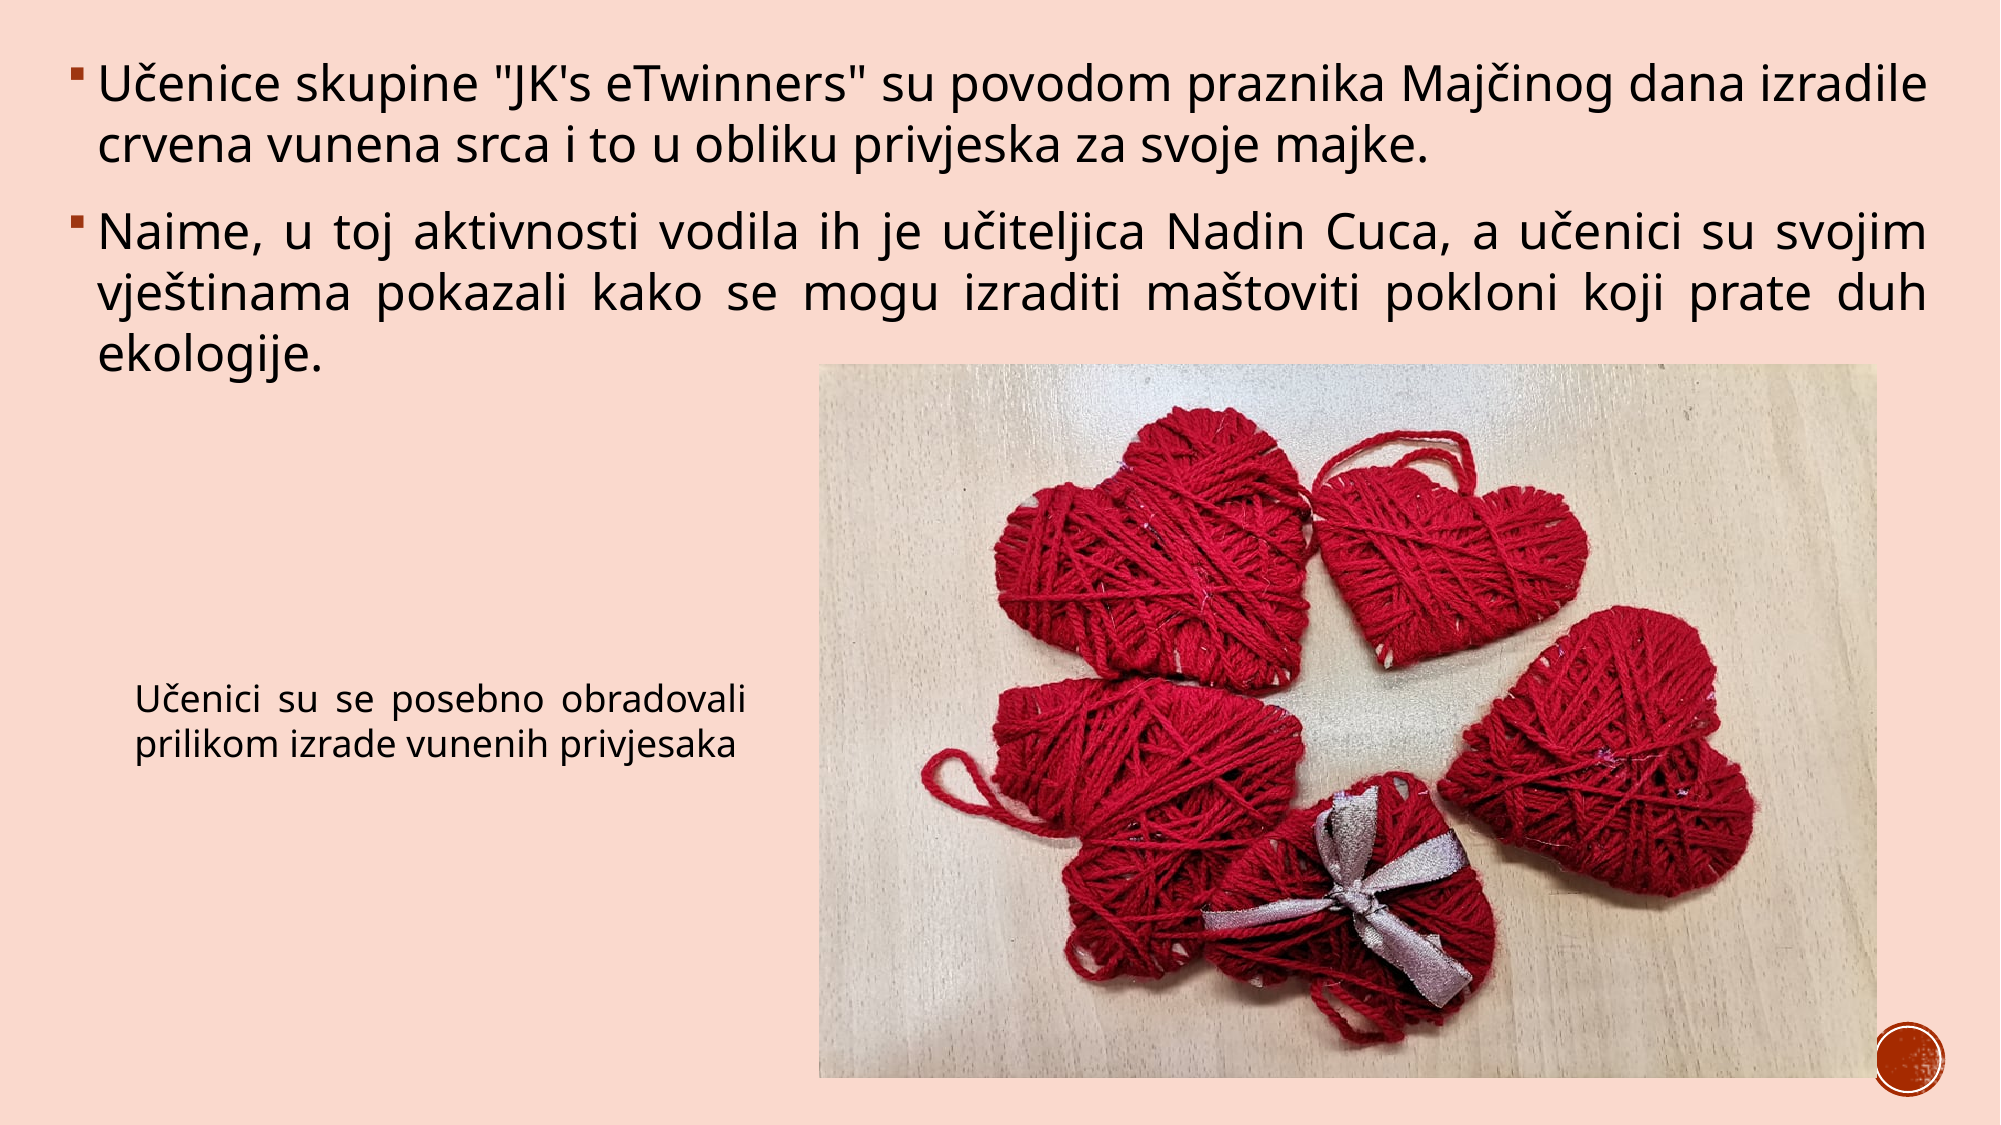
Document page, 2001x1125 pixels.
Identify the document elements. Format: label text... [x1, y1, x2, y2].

text_box Učenici su se posebno obradovali prilikom izrade vunenih privjesaka [119, 667, 763, 773]
picture [819, 364, 1946, 1097]
text_box Učenice skupine "JK's eTwinners" su povodom praznika Majčinog dana izradile crvena vunena srca i to u obliku privjeska za svoje majke. Naime, u toj aktivnosti vodila ih je učiteljica Nadin Cuca, a učenici su svojim vještinama pokazali kako se mogu izraditi maštoviti pokloni koji prate duh ekologije. [52, 44, 1945, 483]
